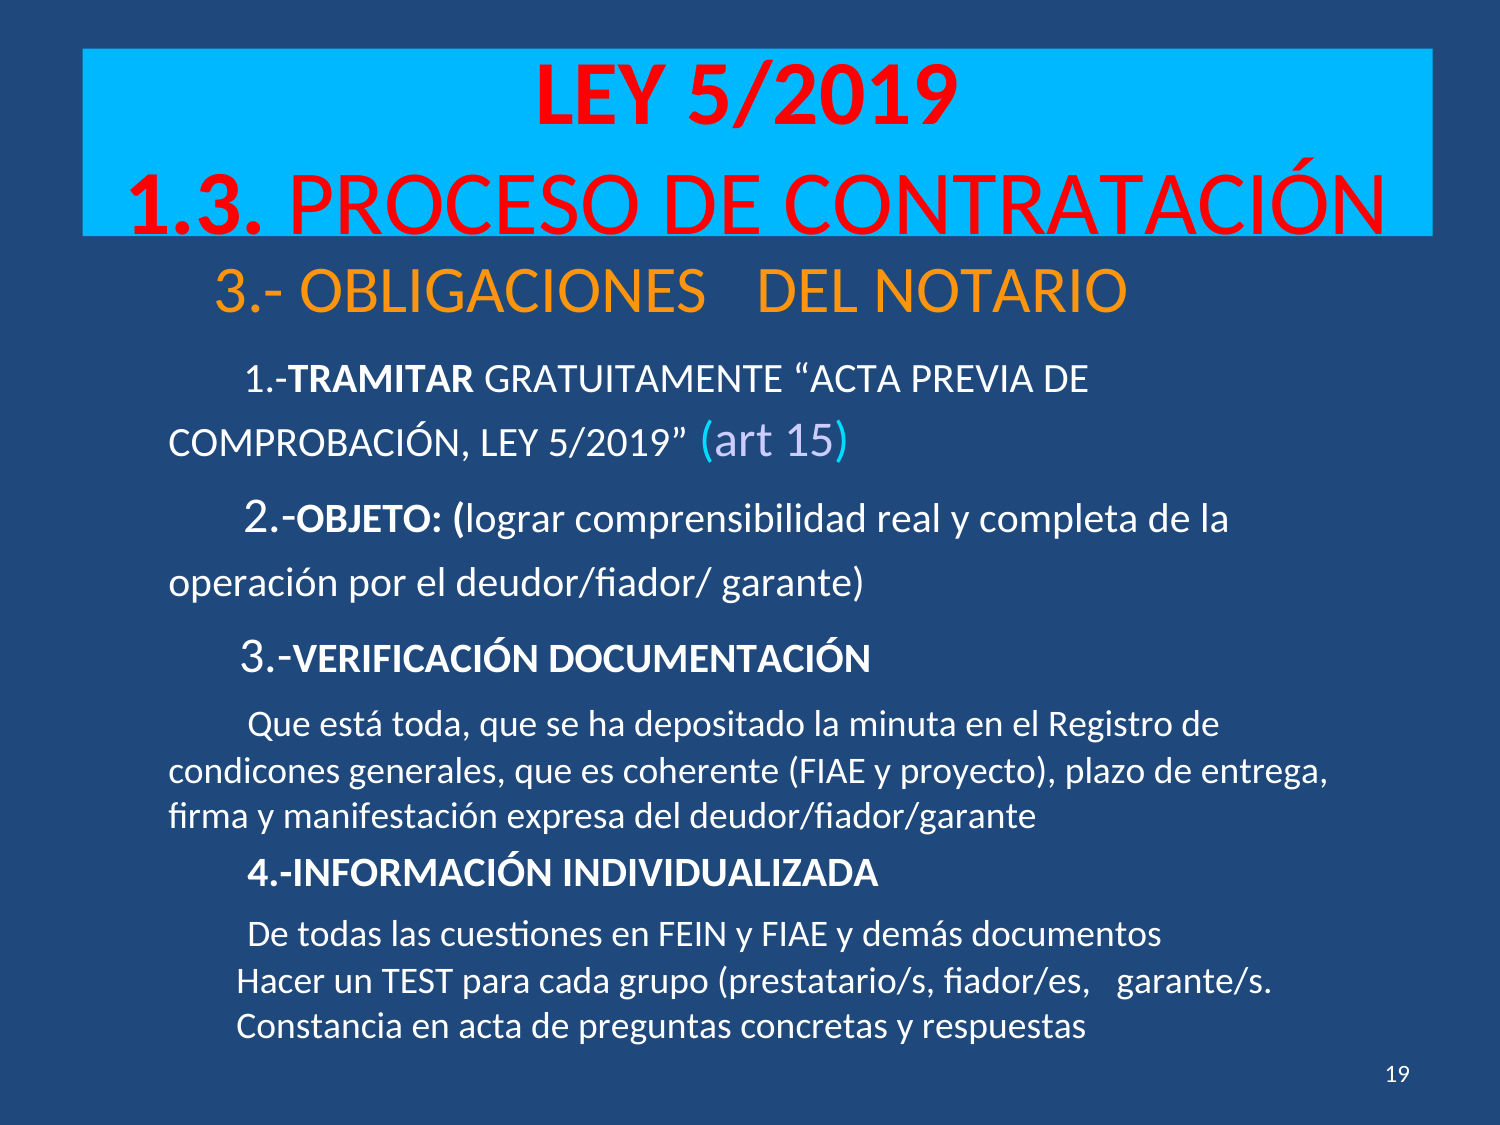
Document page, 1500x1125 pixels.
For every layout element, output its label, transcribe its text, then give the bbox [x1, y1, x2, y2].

text_box 3.- OBLIGACIONES DEL NOTARIO 1.-TRAMITAR GRATUITAMENTE “ACTA PREVIA DE COMPROBACIÓN, LEY 5/2019” (art 15) 2.-OBJETO: (lograr comprensibilidad real y completa de la operación por el deudor/fiador/ garante) 3.-VERIFICACIÓN DOCUMENTACIÓN Que está toda, que se ha depositado la minuta en el Registro de condicones generales, que es coherente (FIAE y proyecto), plazo de entrega, firma y manifestación expresa del deudor/fiador/garante 4.-INFORMACIÓN INDIVIDUALIZADA De todas las cuestiones en FEIN y FIAE y demás documentos Hacer un TEST para cada grupo (prestatario/s, fiador/es, garante/s. Constancia en acta de preguntas concretas y respuestas [153, 238, 1357, 998]
text_box <número> [1074, 1042, 1426, 1103]
text_box LEY 5/2019 1.3. PROCESO DE CONTRATACIÓN [82, 48, 1433, 237]
